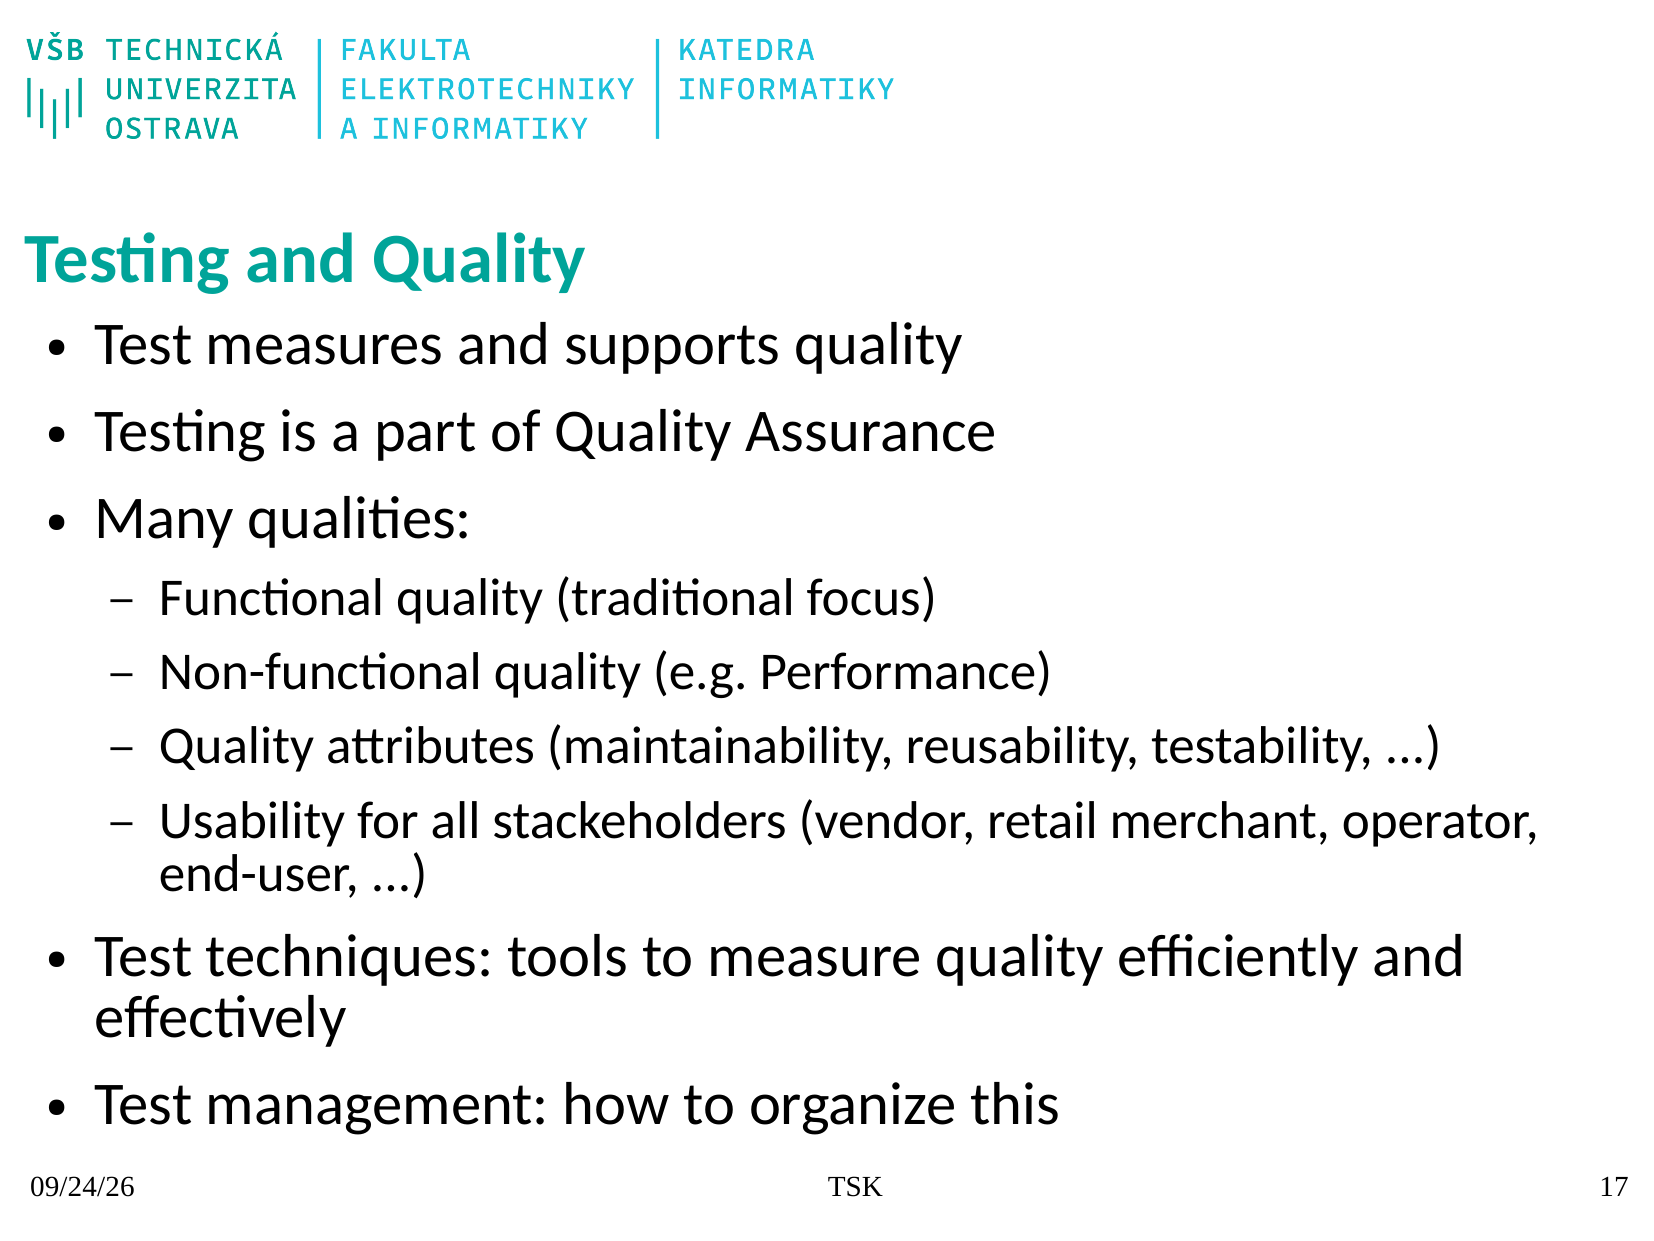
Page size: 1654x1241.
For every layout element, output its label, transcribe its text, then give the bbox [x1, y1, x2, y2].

picture [26, 31, 894, 139]
list Test measures and supports quality Testing is a part of Quality Assurance Many qualities: Functional quality (traditional focus) Non-functional quality (e.g. Performance) Quality attributes (maintainability, reusability, testability, ...) Usability for all stackeholders (vendor, retail merchant, operator, end-user, ...) Test techniques: tools to measure quality efficiently and effectively Test management: how to organize this [30, 318, 1629, 1146]
title Testing and Quality [24, 169, 1629, 300]
